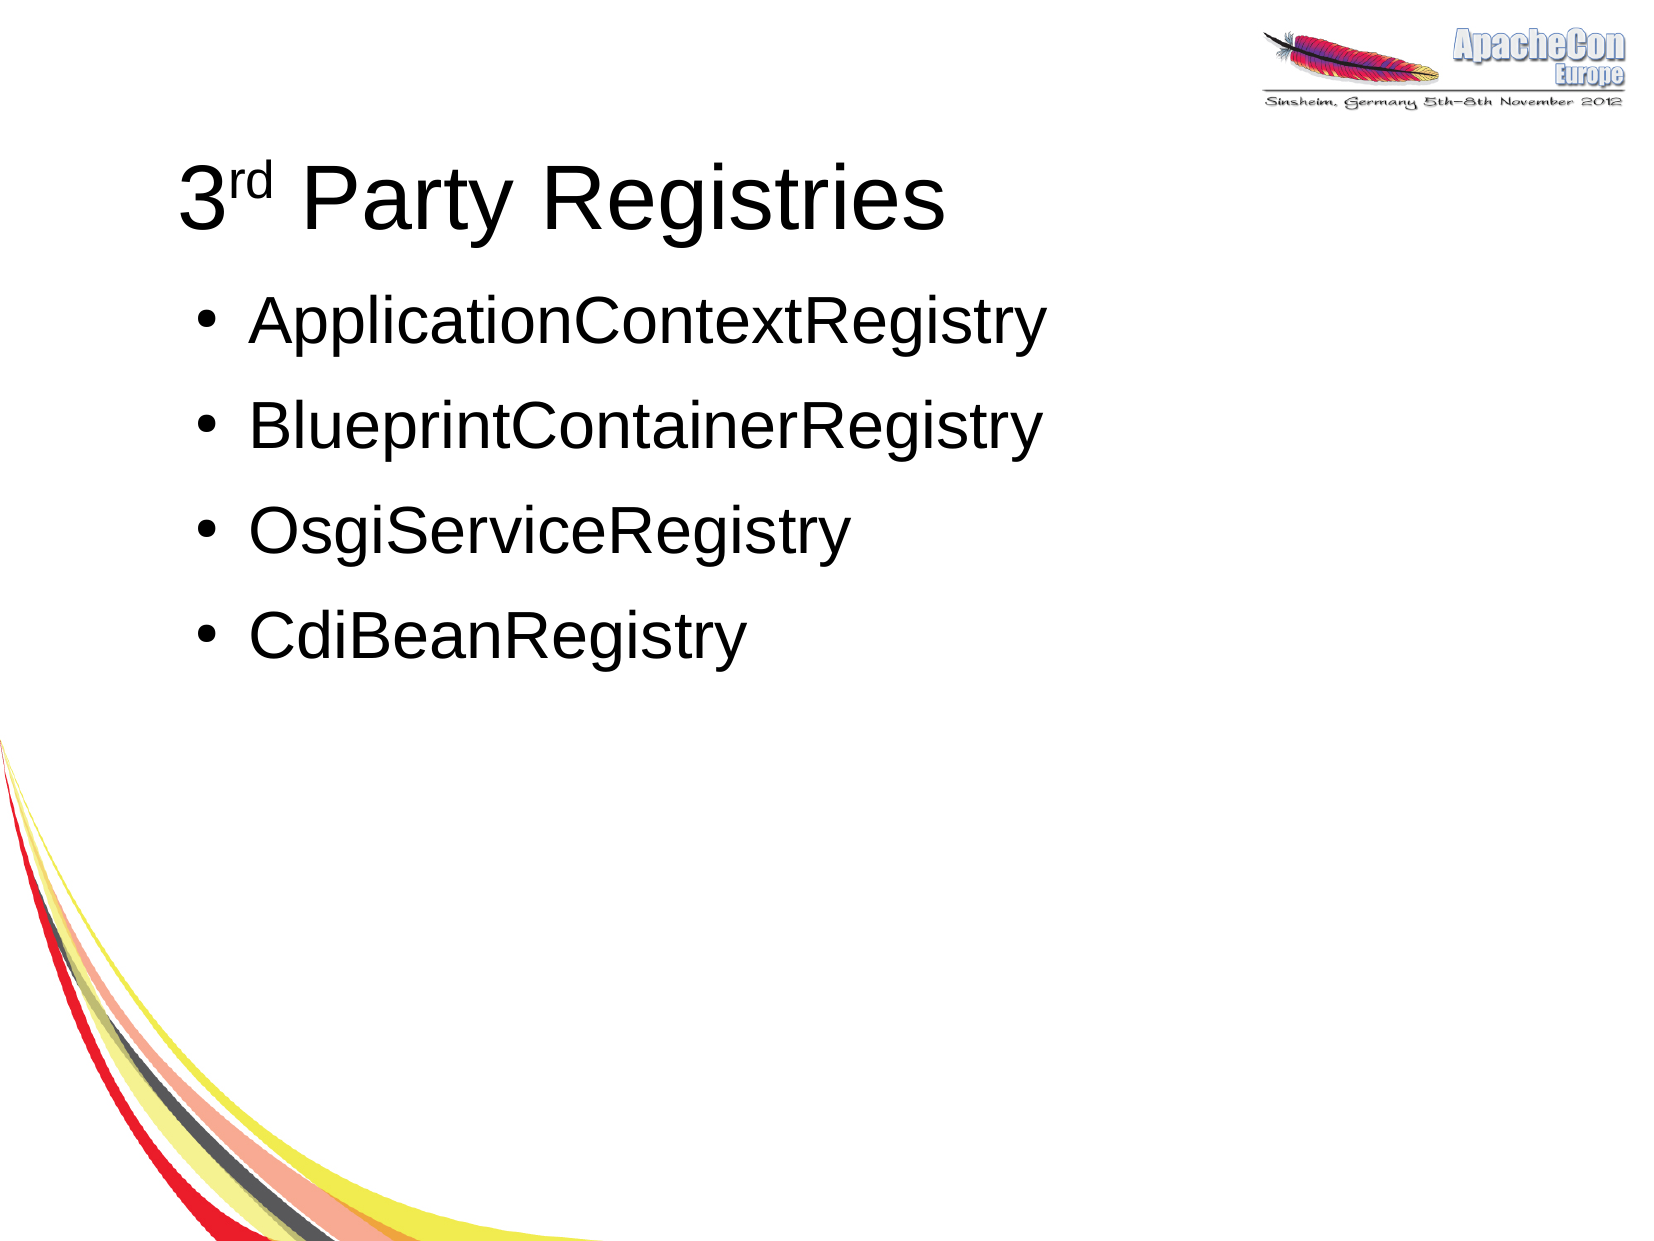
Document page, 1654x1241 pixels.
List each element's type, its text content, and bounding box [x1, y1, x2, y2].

picture [0, 0, 1654, 1241]
title 3rd Party Registries [177, 141, 1536, 254]
list ApplicationContextRegistry BlueprintContainerRegistry OsgiServiceRegistry CdiBeanRegistry [177, 283, 1536, 1004]
